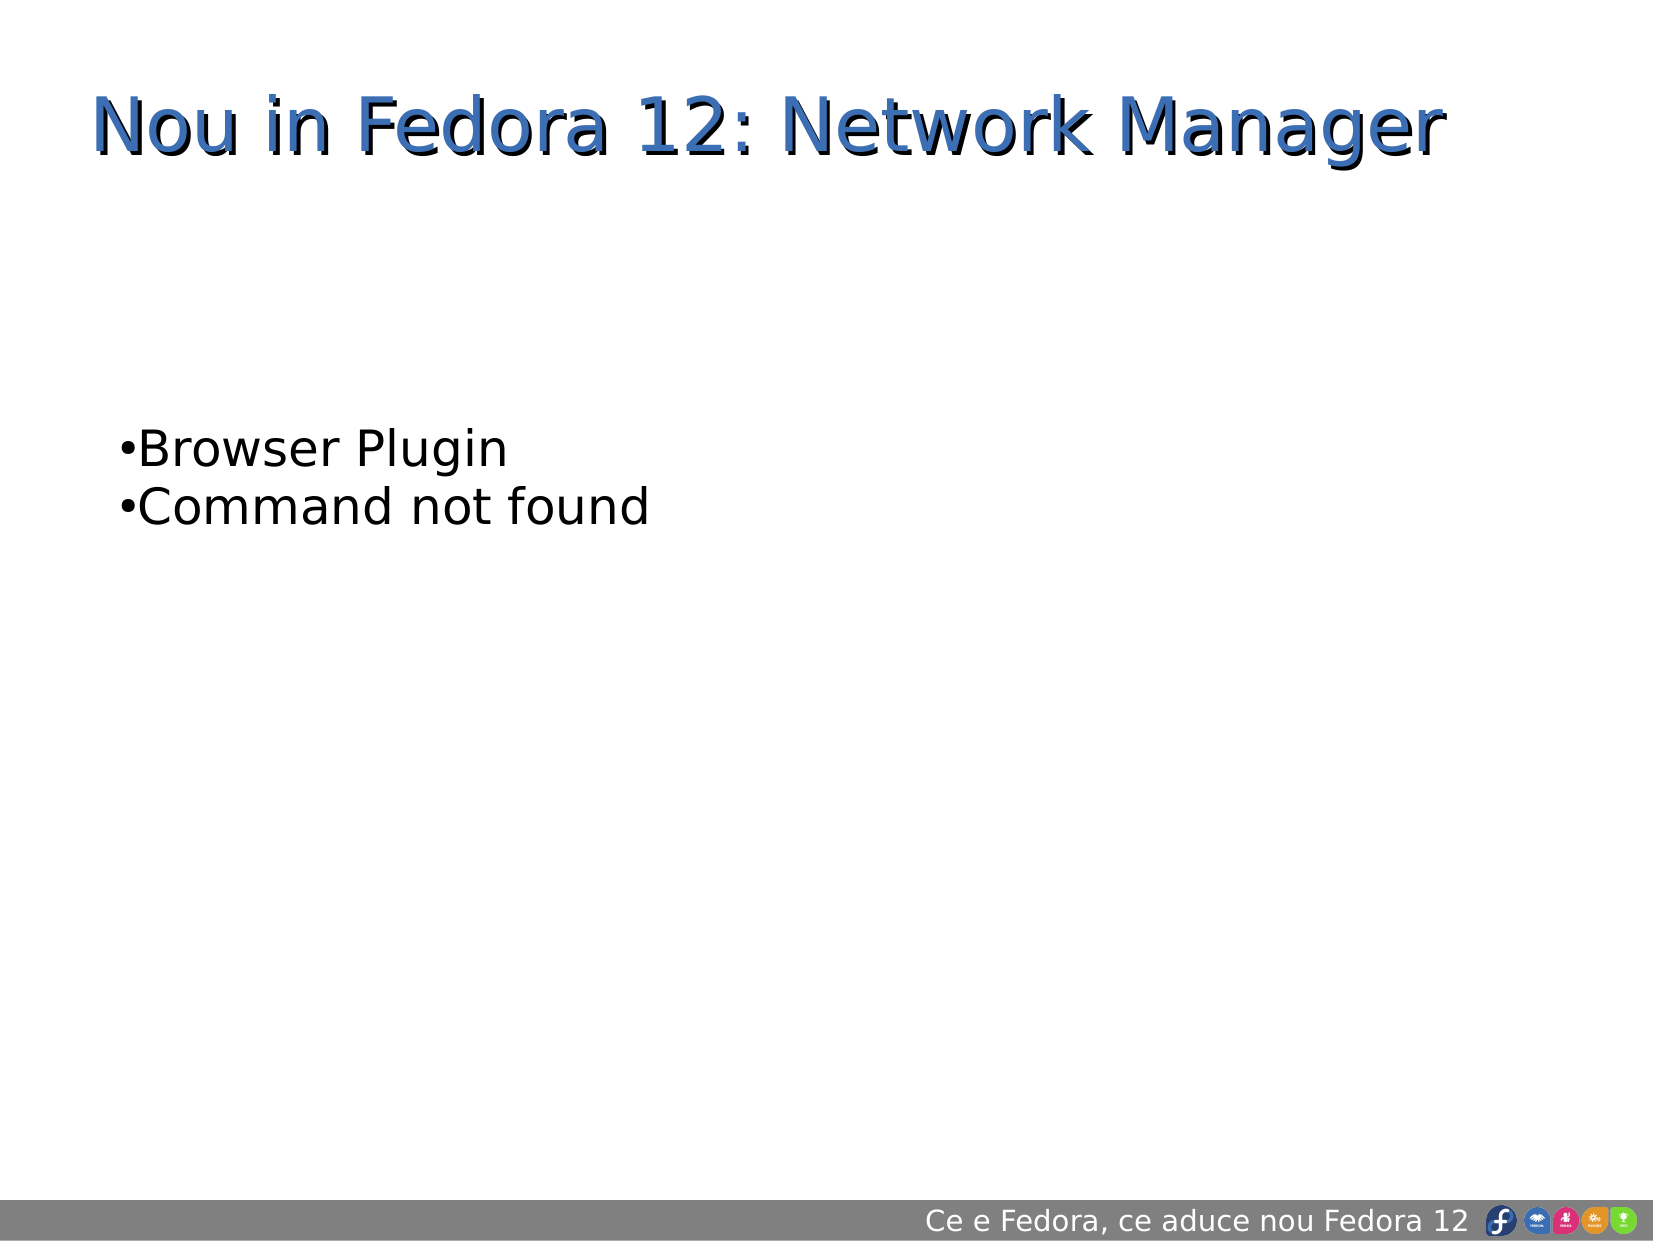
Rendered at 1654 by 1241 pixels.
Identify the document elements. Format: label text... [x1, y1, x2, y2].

text_box [1486, 1200, 1653, 1241]
text_box Ce e Fedora, ce aduce nou Fedora 12 [910, 1197, 1486, 1241]
picture [1486, 1205, 1517, 1236]
picture [1524, 1207, 1637, 1234]
text_box Nou in Fedora 12: Network Manager [75, 75, 1460, 178]
text_box [0, 1200, 910, 1241]
text_box Browser Plugin Command not found [104, 412, 1576, 834]
